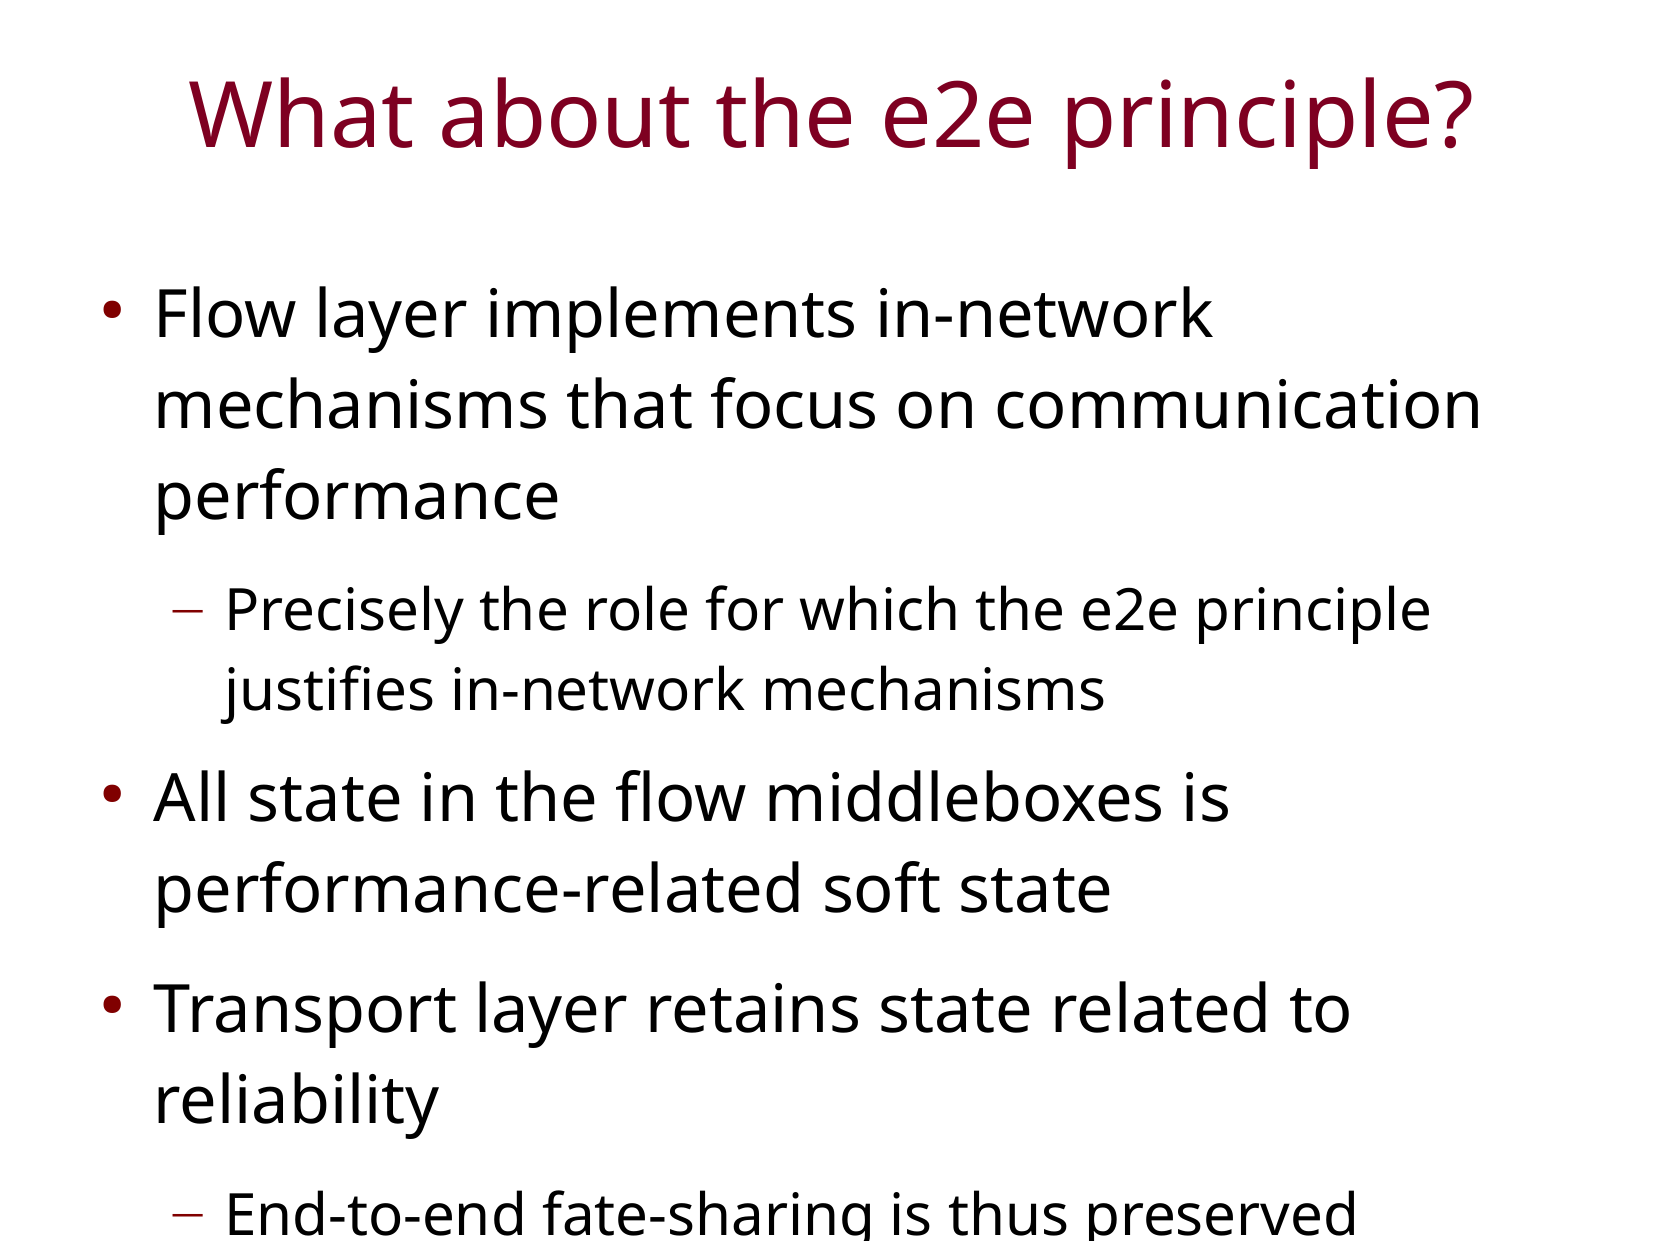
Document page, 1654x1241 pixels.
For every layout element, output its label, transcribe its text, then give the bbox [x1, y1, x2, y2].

list Flow layer implements in-network mechanisms that focus on communication performance Precisely the role for which the e2e principle justifies in-network mechanisms All state in the flow middleboxes is performance-related soft state Transport layer retains state related to reliability End-to-end fate-sharing is thus preserved Transport layer is still the first end-to-end layer [82, 266, 1571, 1071]
title What about the e2e principle? [25, 8, 1639, 216]
